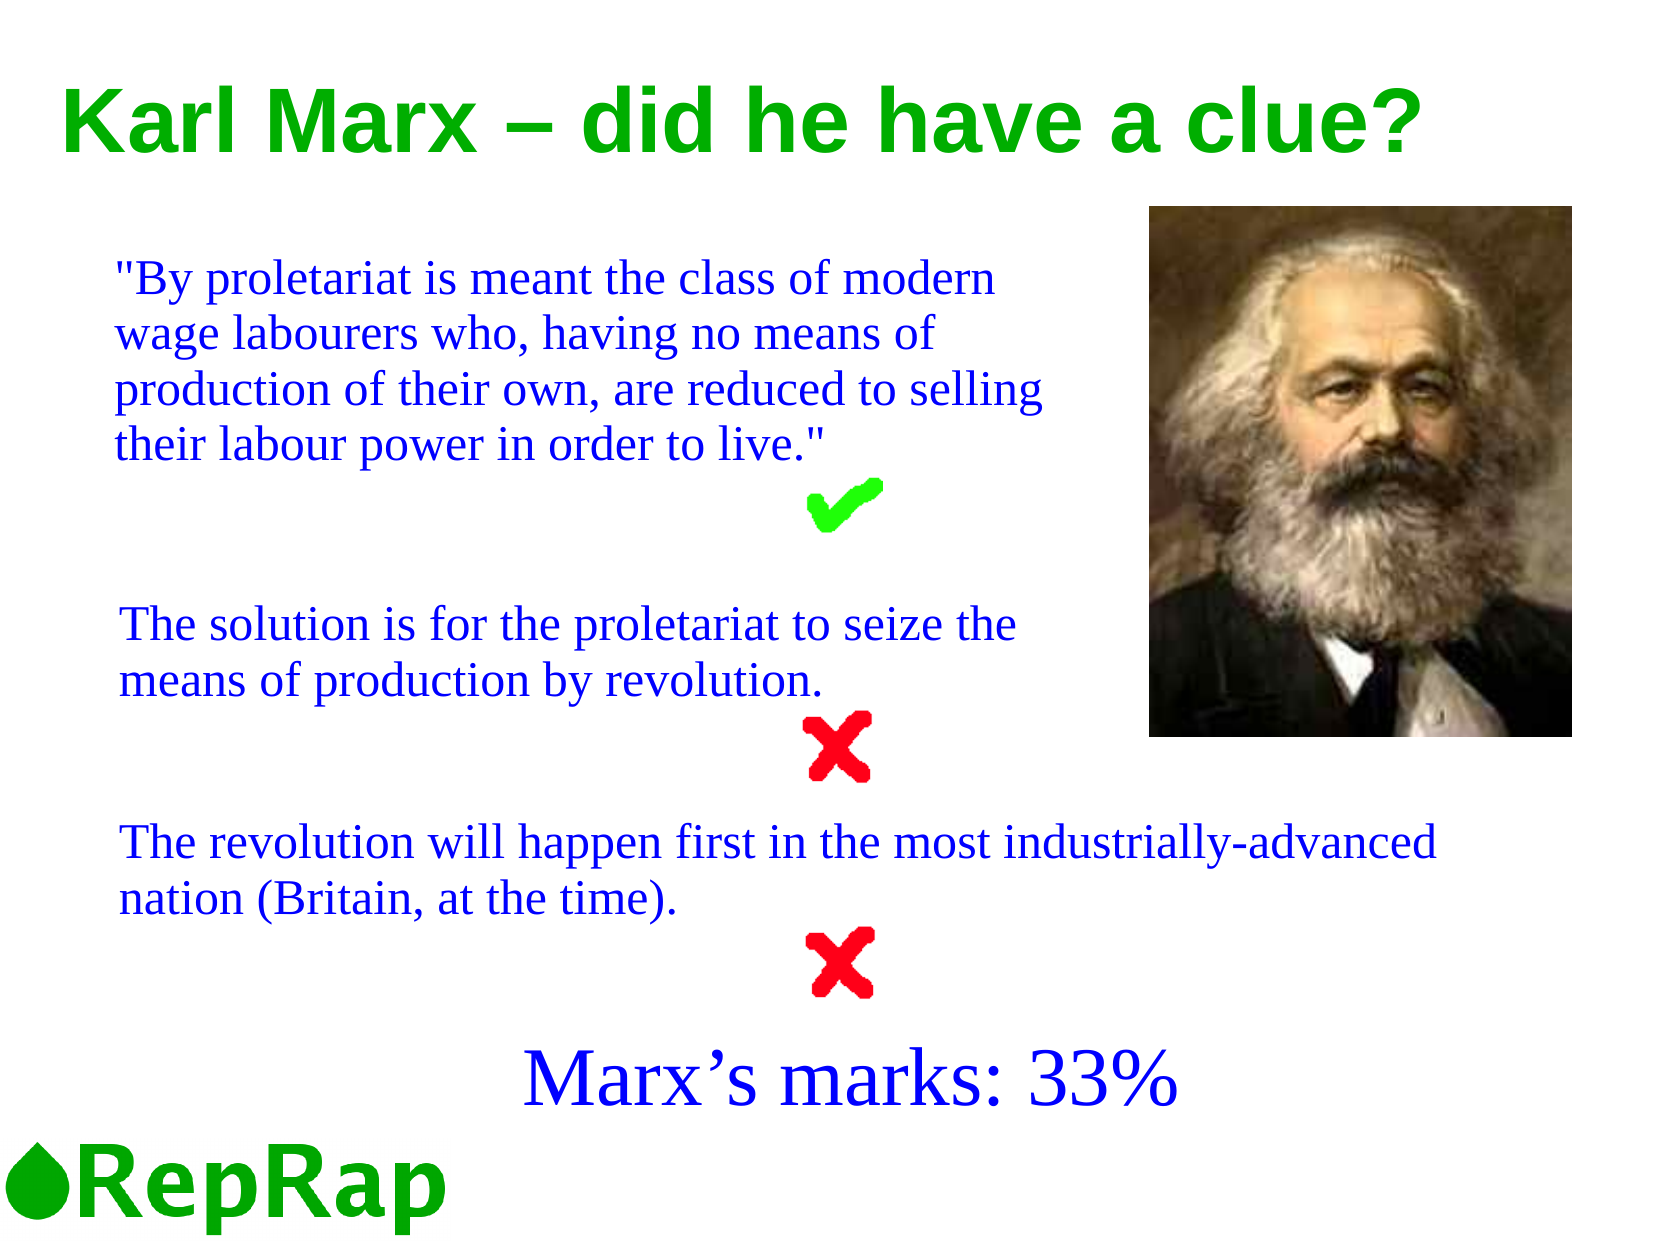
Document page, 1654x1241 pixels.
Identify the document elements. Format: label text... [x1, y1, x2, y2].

text_box The revolution will happen first in the most industrially-advanced nation (Britain, at the time). [104, 807, 1517, 964]
text_box The solution is for the proletariat to seize the means of production by revolution. [104, 588, 1086, 779]
picture [804, 462, 883, 541]
picture [801, 925, 880, 1004]
picture [1149, 206, 1572, 737]
picture [798, 709, 877, 789]
title Karl Marx – did he have a clue? [60, 47, 1630, 196]
text_box Marx’s marks: 33% [108, 1024, 1595, 1147]
text_box "By proletariat is meant the class of modern wage labourers who, having no means of production of their own, are reduced to selling their labour power in order to live." [99, 242, 1105, 479]
picture [0, 1138, 451, 1241]
